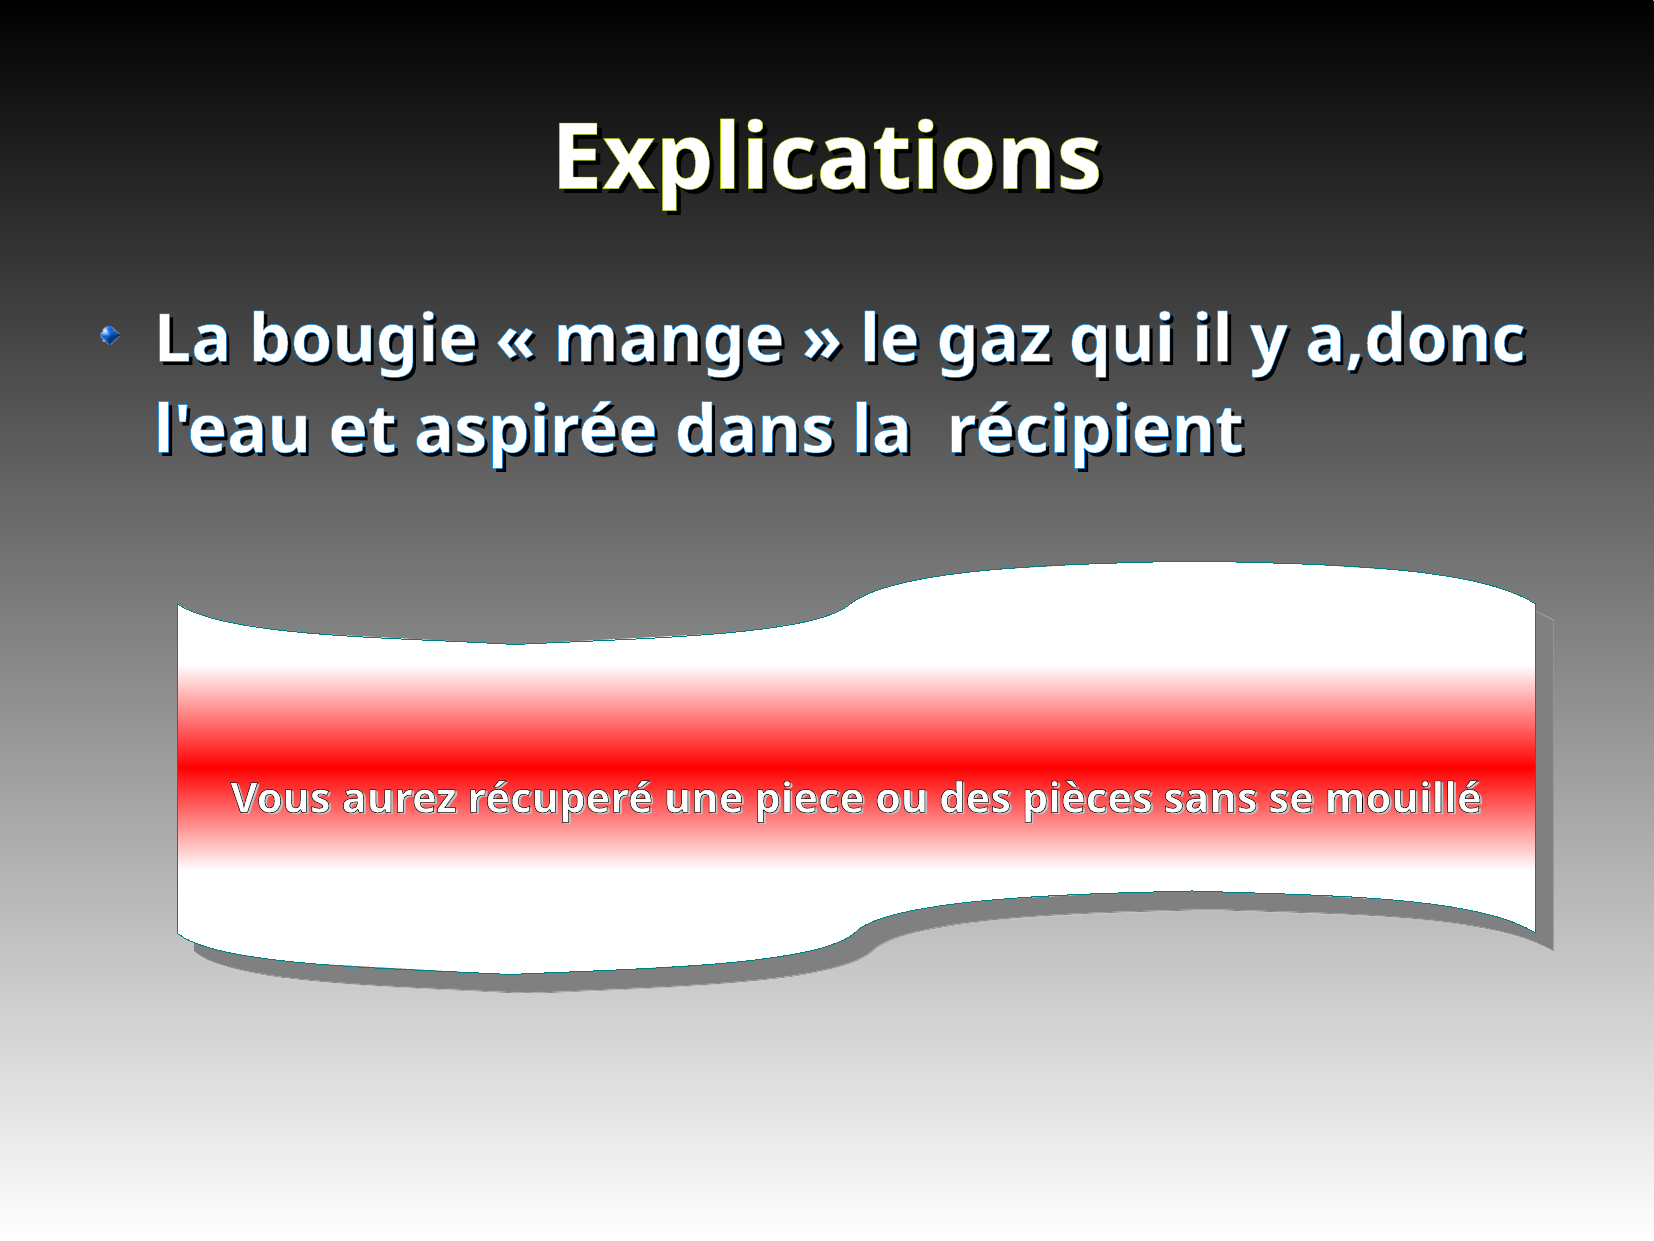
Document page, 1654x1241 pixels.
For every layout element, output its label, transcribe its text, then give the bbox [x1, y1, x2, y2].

list La bougie « mange » le gaz qui il y a,donc l'eau et aspirée dans la récipient [82, 290, 1571, 1109]
title Explications [82, 49, 1571, 257]
text_box Vous aurez récuperé une piece ou des pièces sans se mouillé [177, 561, 1536, 975]
